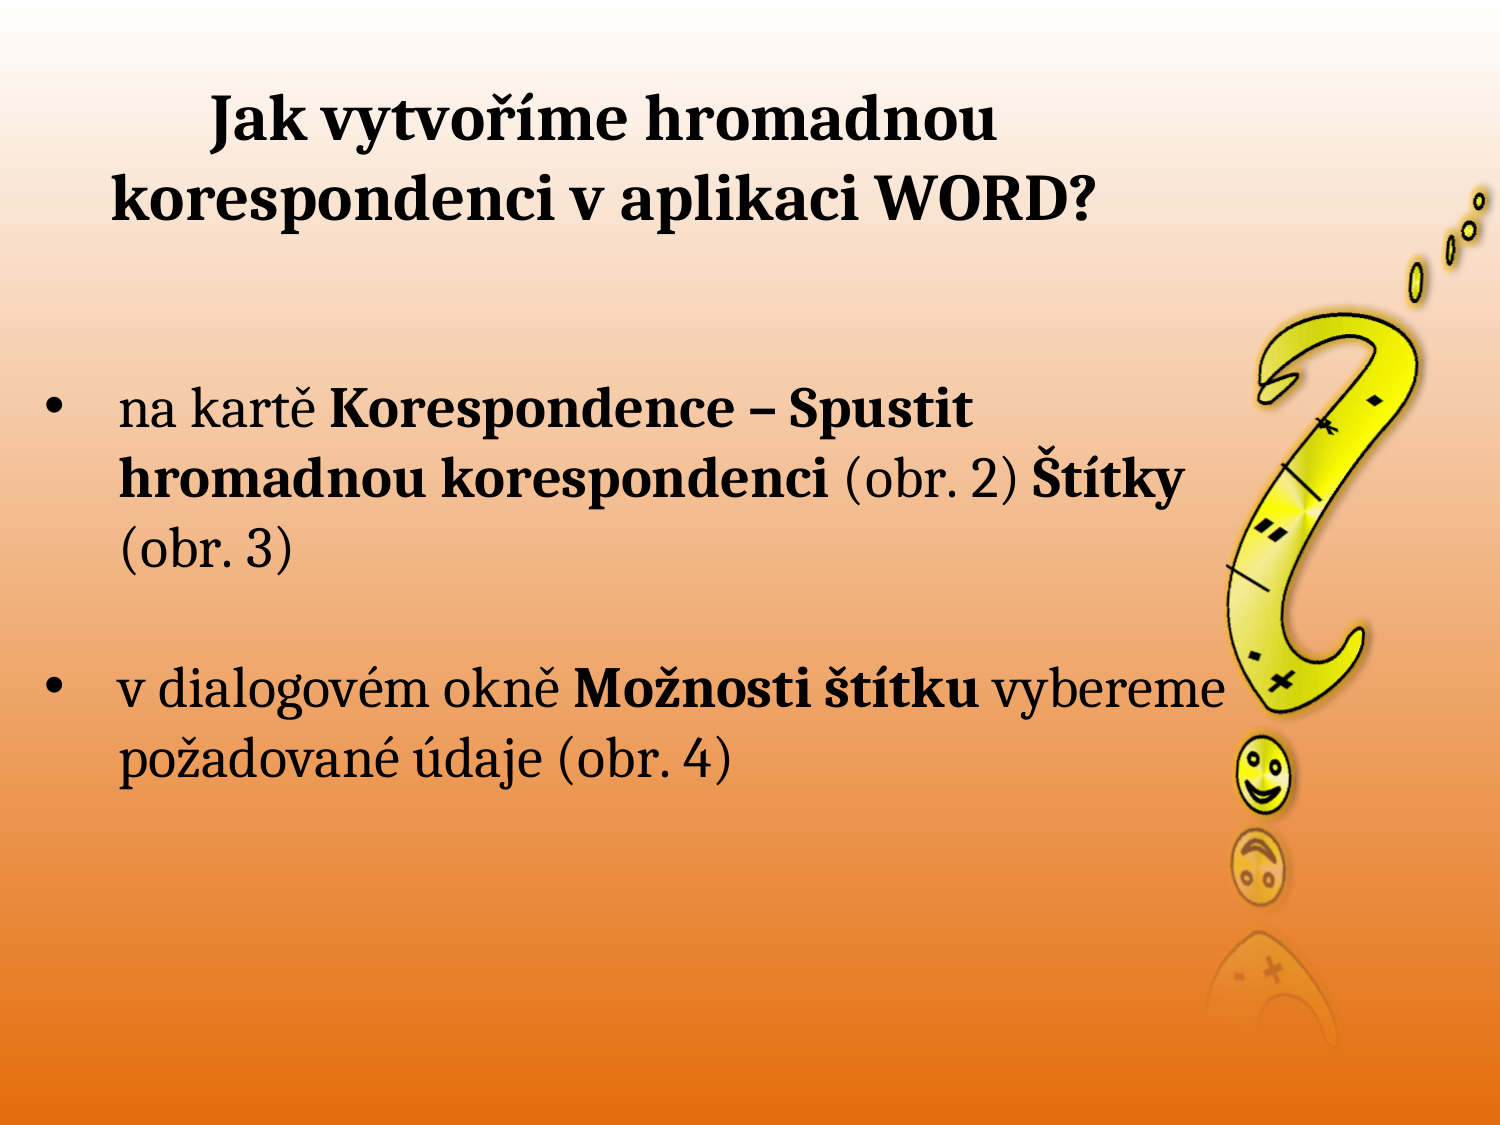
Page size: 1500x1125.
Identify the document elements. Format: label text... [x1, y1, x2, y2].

text_box Jak vytvoříme hromadnou korespondenci v aplikaci WORD? [0, 66, 1211, 242]
picture [1171, 160, 1500, 1125]
text_box na kartě Korespondence – Spustit hromadnou korespondenci (obr. 2) Štítky (obr. 3) v dialogovém okně Možnosti štítku vybereme požadované údaje (obr. 4) [0, 361, 1282, 1077]
